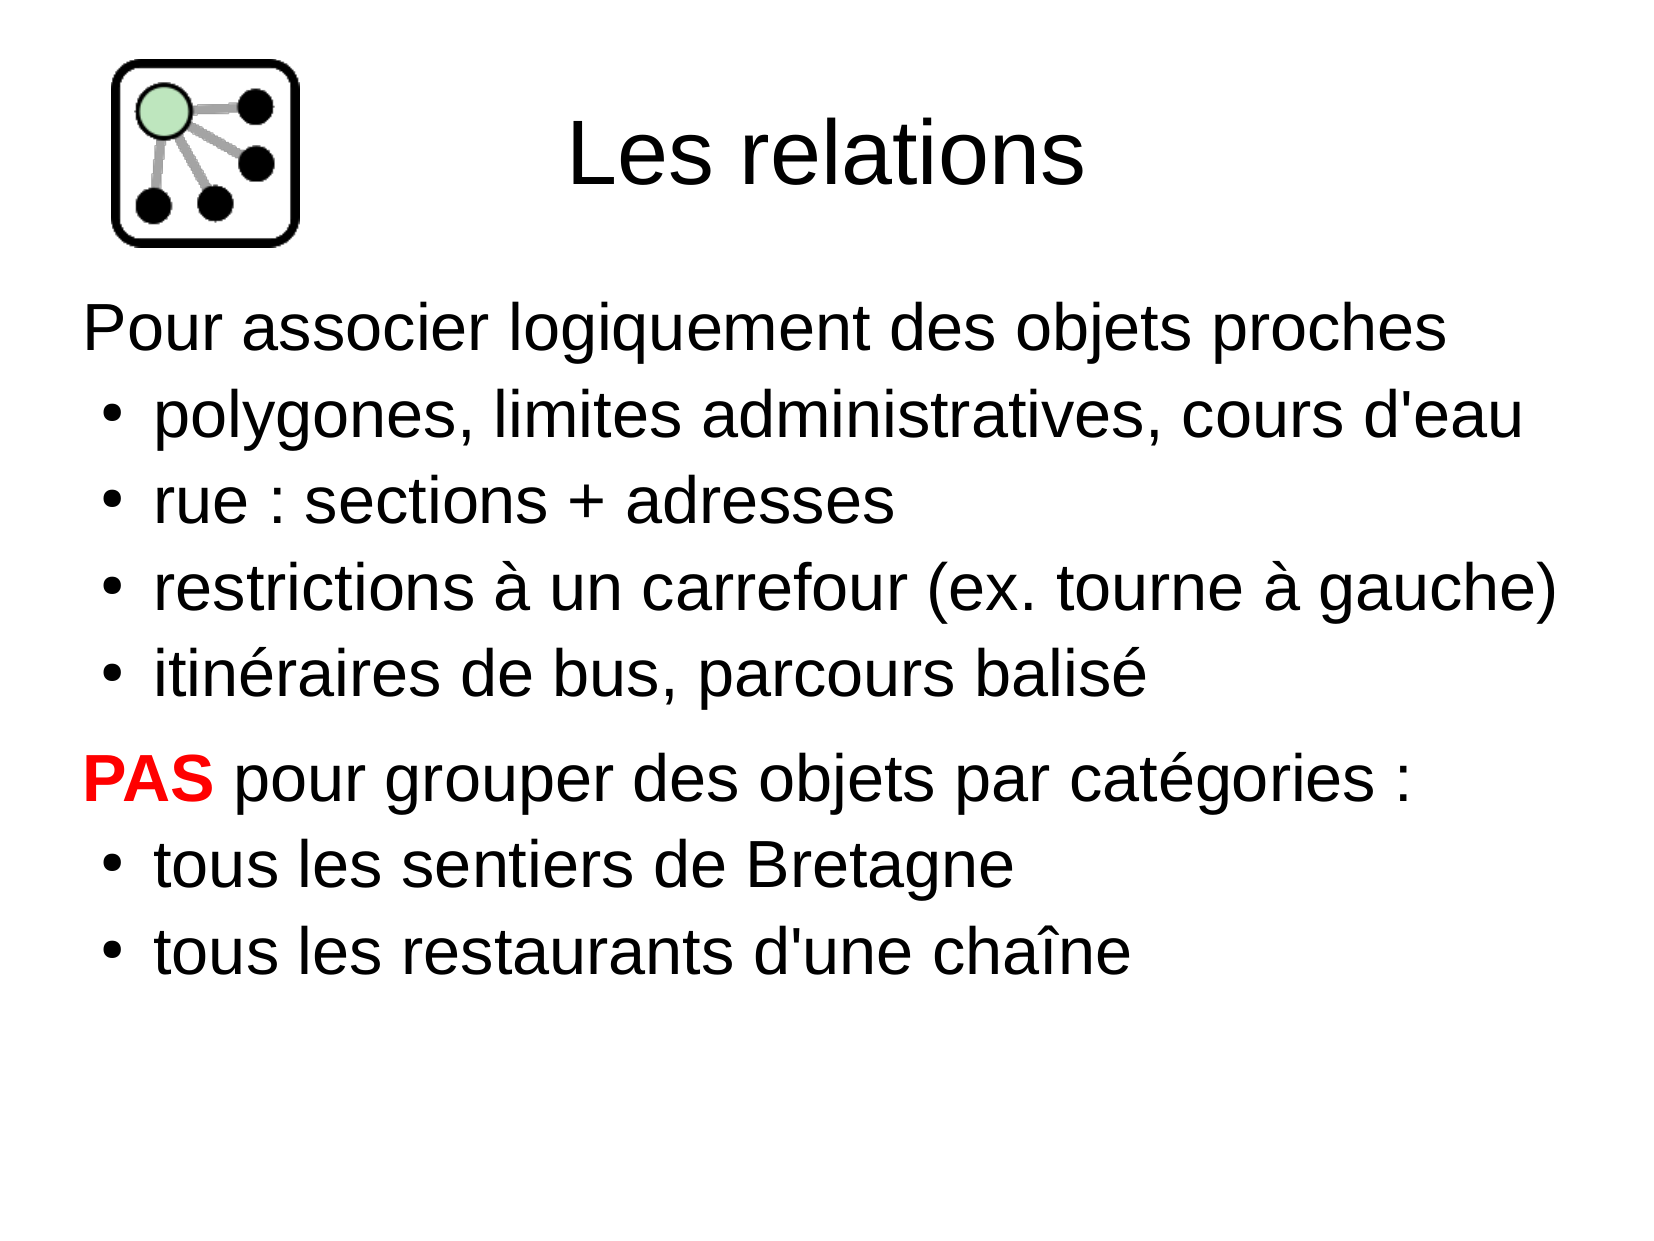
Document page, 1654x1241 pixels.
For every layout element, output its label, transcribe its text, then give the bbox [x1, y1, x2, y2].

picture [111, 59, 300, 248]
title Les relations [82, 49, 1571, 257]
list Pour associer logiquement des objets proches polygones, limites administratives, cours d'eau rue : sections + adresses restrictions à un carrefour (ex. tourne à gauche) itinéraires de bus, parcours balisé PAS pour grouper des objets par catégories : tous les sentiers de Bretagne tous les restaurants d'une chaîne [82, 290, 1571, 1109]
